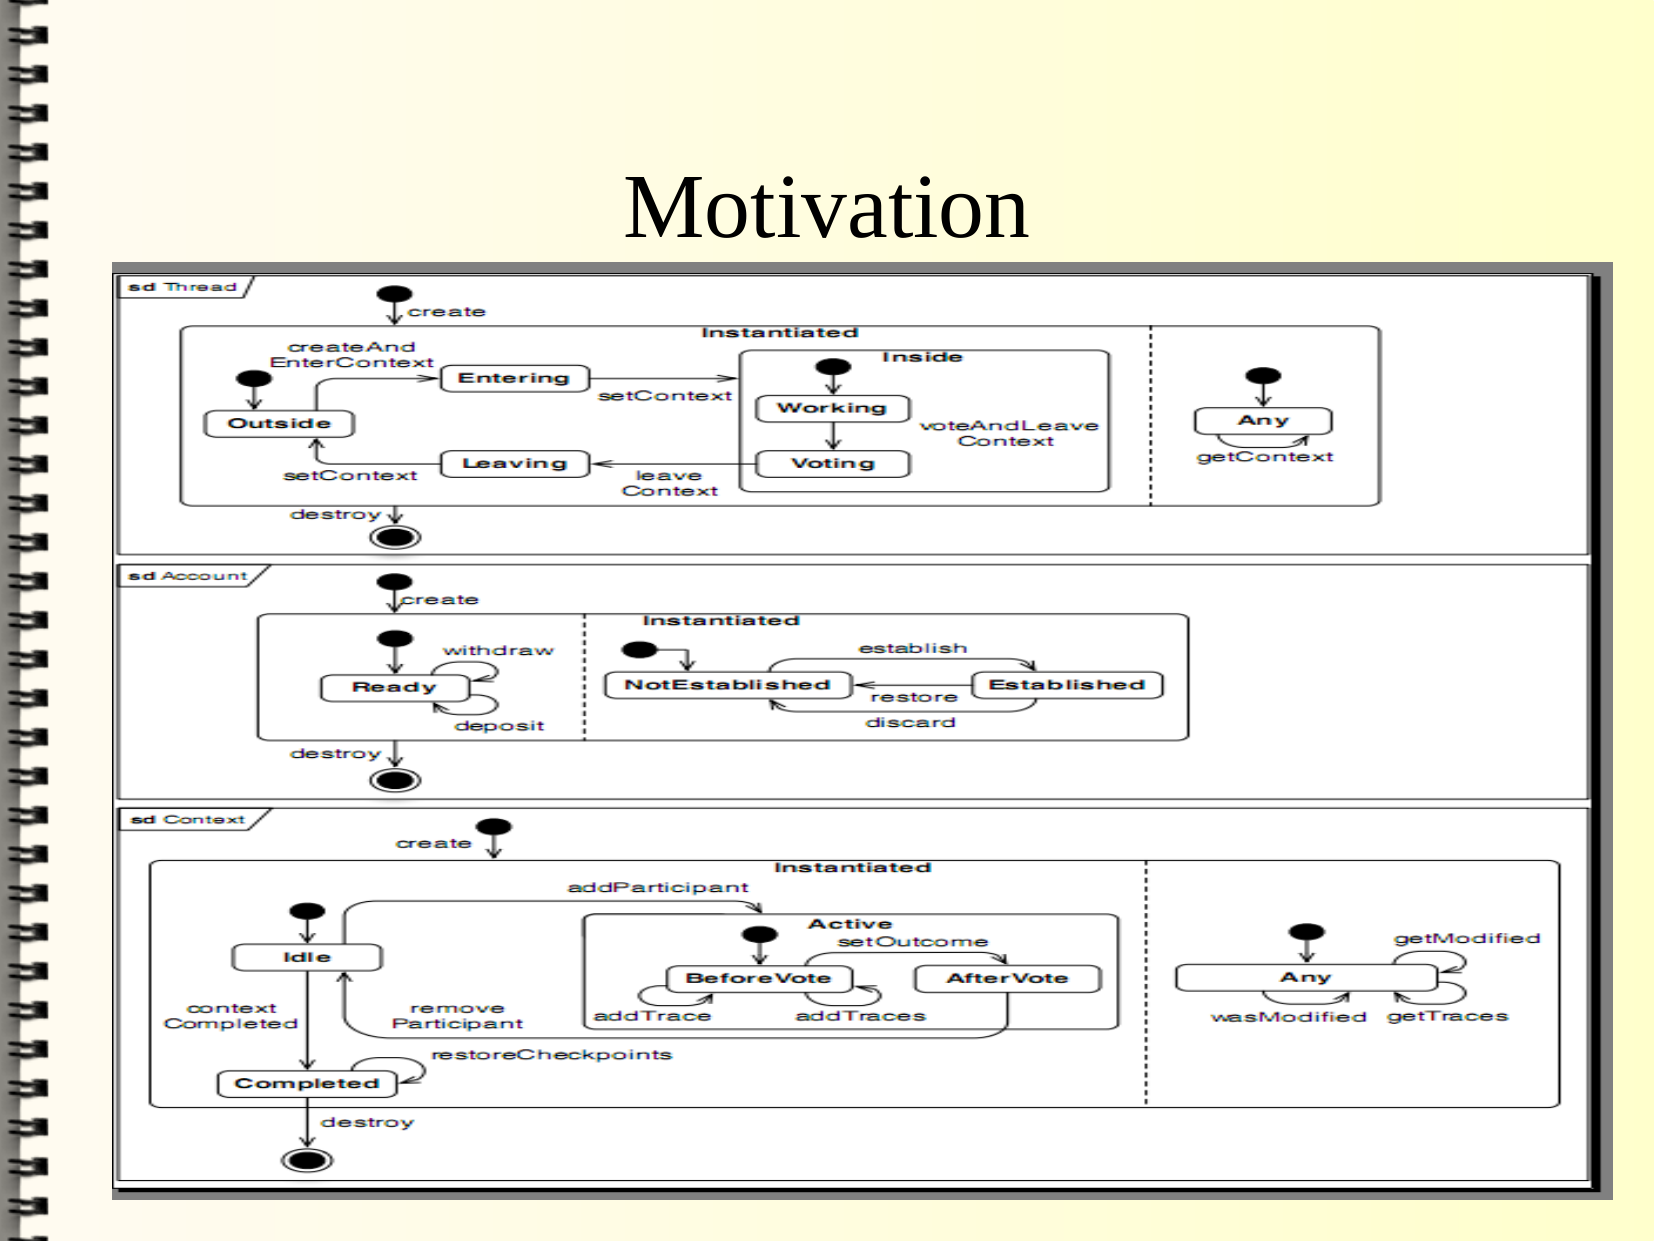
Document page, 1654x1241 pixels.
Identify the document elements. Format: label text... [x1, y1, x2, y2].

picture [112, 262, 1613, 1201]
picture [0, 0, 1654, 1241]
title Motivation [121, 102, 1534, 262]
